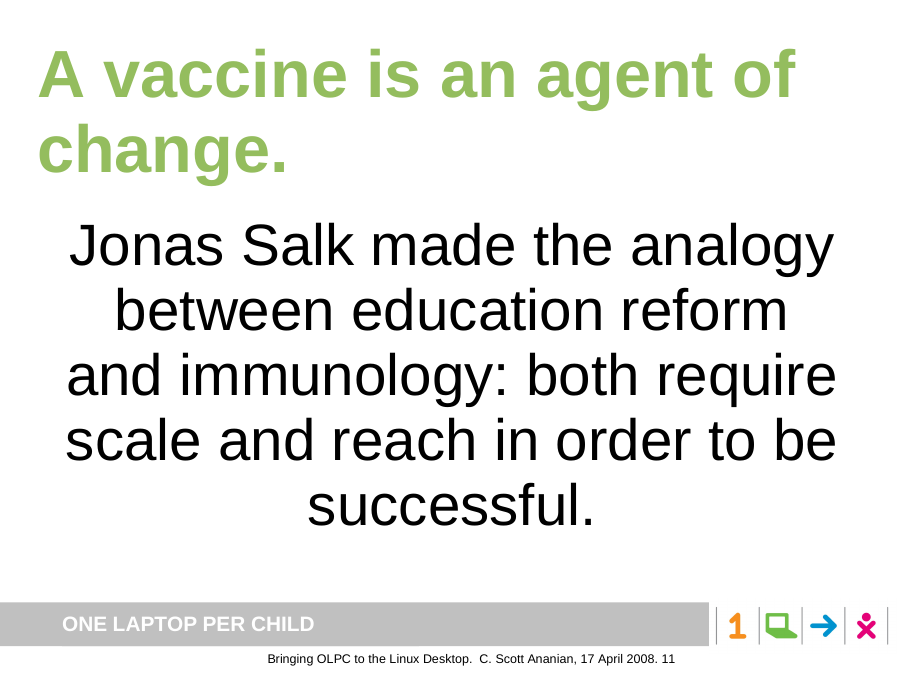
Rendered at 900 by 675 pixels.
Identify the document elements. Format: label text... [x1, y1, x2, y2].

picture [709, 598, 897, 654]
title A vaccine is an agent of change. [37, 37, 856, 225]
subtitle Jonas Salk made the analogy between education reform and immunology: both require scale and reach in order to be successful. [61, 149, 844, 601]
